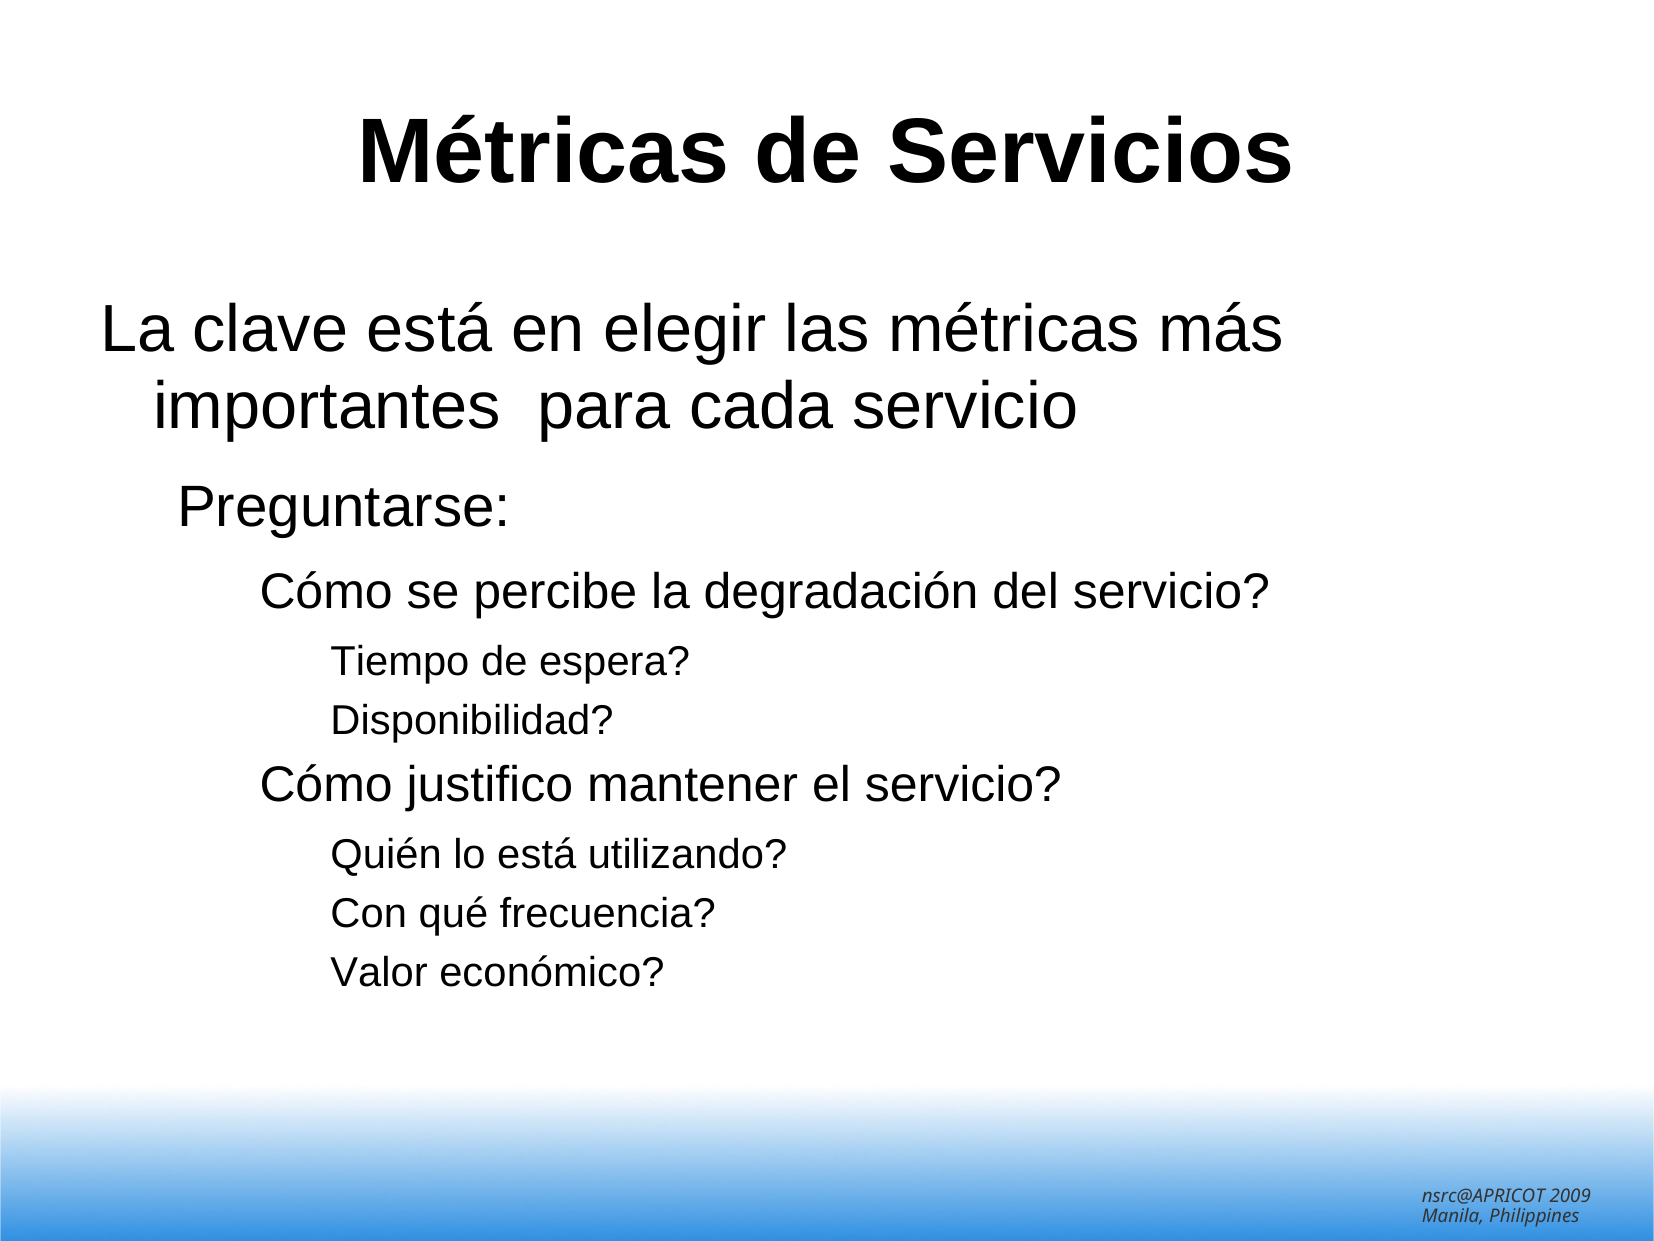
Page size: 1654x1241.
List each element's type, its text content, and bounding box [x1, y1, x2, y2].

picture [0, 1083, 1654, 1241]
list La clave está en elegir las métricas más importantes para cada servicio Preguntarse: Cómo se percibe la degradación del servicio? Tiempo de espera? Disponibilidad? Cómo justifico mantener el servicio? Quién lo está utilizando? Con qué frecuencia? Valor económico? [82, 290, 1571, 1094]
title Métricas de Servicios [82, 56, 1571, 249]
